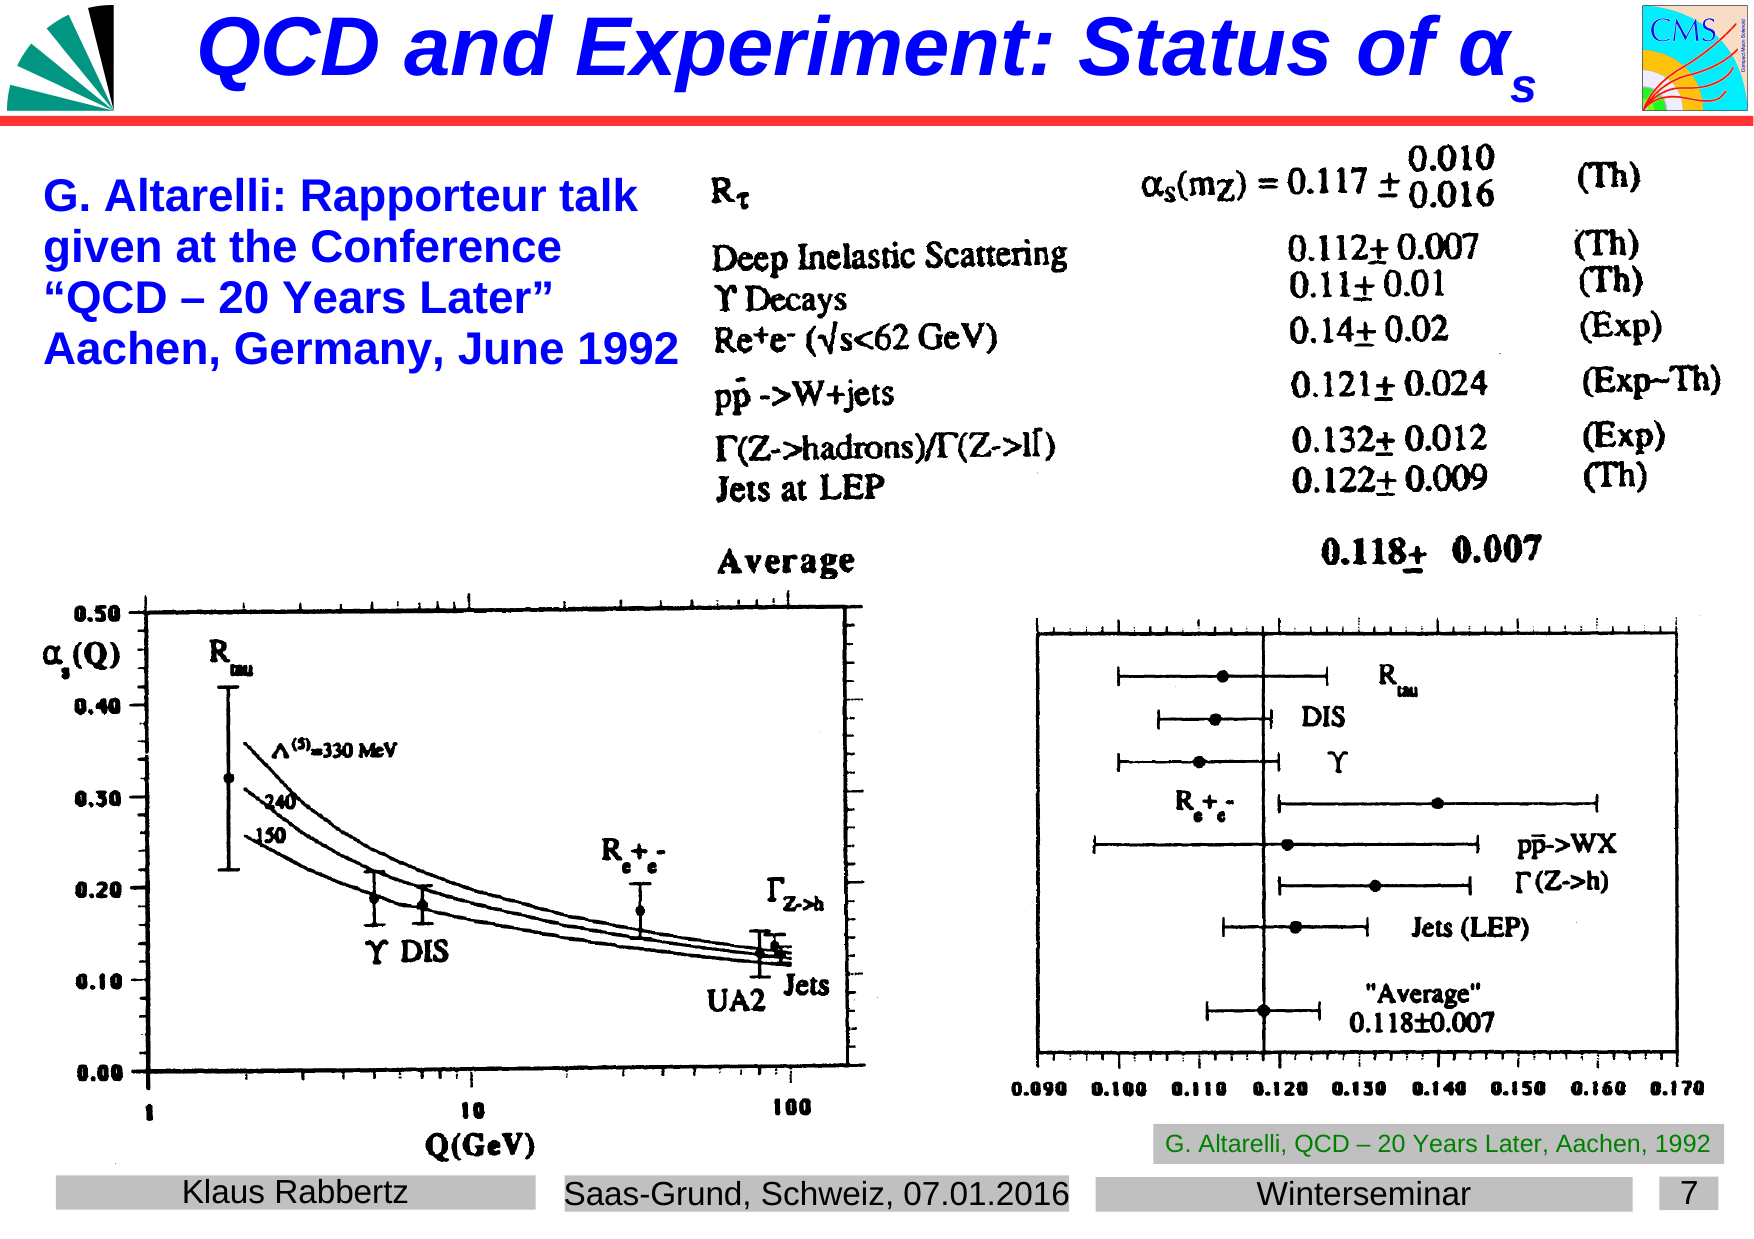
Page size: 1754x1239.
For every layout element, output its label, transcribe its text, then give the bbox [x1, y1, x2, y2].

picture [1642, 5, 1748, 111]
picture [7, 5, 114, 112]
picture [32, 137, 1742, 1167]
text_box G. Altarelli, QCD – 20 Years Later, Aachen, 1992 [1153, 1123, 1717, 1164]
picture [1001, 609, 1721, 1101]
text_box G. Altarelli: Rapporteur talk given at the Conference “QCD – 20 Years Later” Aachen, Germany, June 1992 [31, 163, 688, 381]
title QCD and Experiment: Status of αs [129, 0, 1627, 114]
